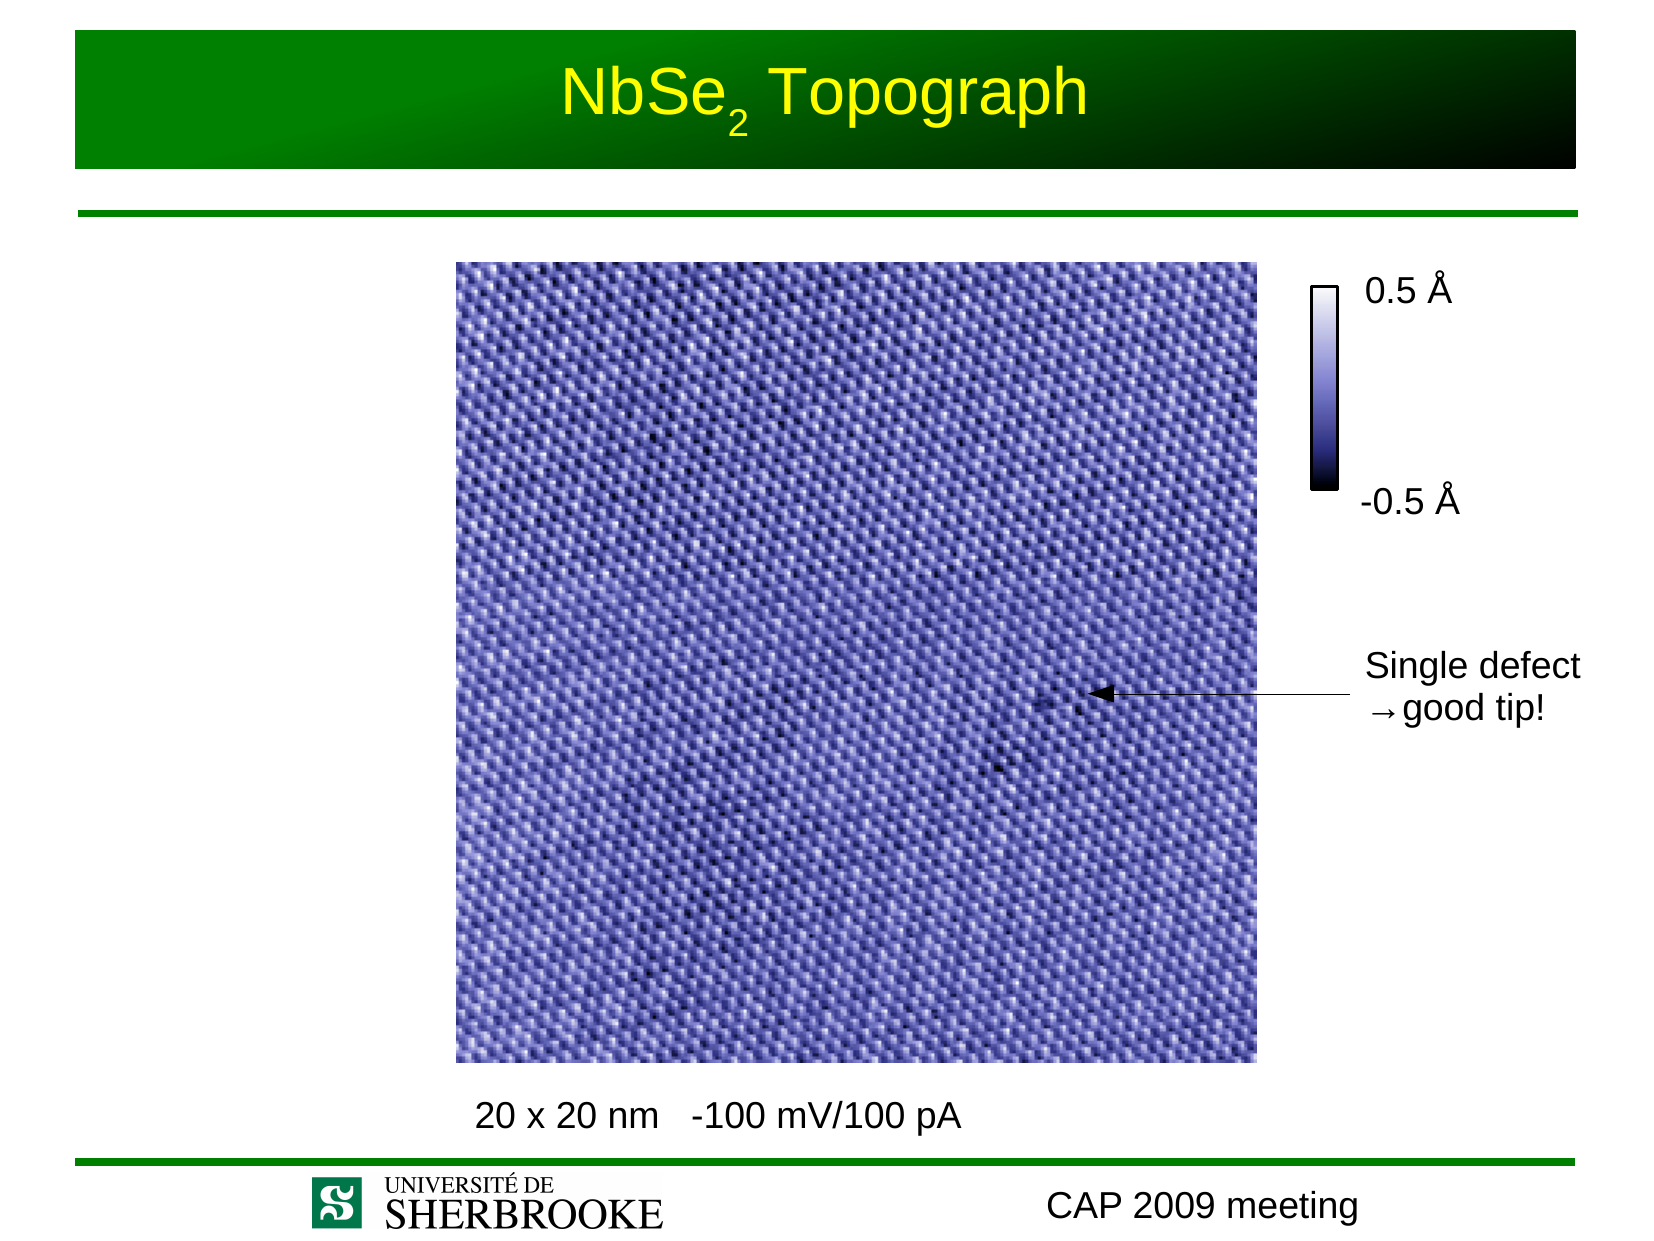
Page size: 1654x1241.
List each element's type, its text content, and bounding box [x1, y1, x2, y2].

text_box Single defect →good tip! [1350, 637, 1597, 737]
text_box 0.5 Å [1350, 261, 1467, 319]
picture [1312, 287, 1336, 488]
text_box -0.5 Å [1345, 472, 1476, 530]
picture [456, 262, 1257, 1063]
title NbSe2 Topograph [75, 38, 1576, 162]
text_box 20 x 20 nm -100 mV/100 pA [459, 1086, 979, 1144]
picture [312, 1172, 663, 1229]
